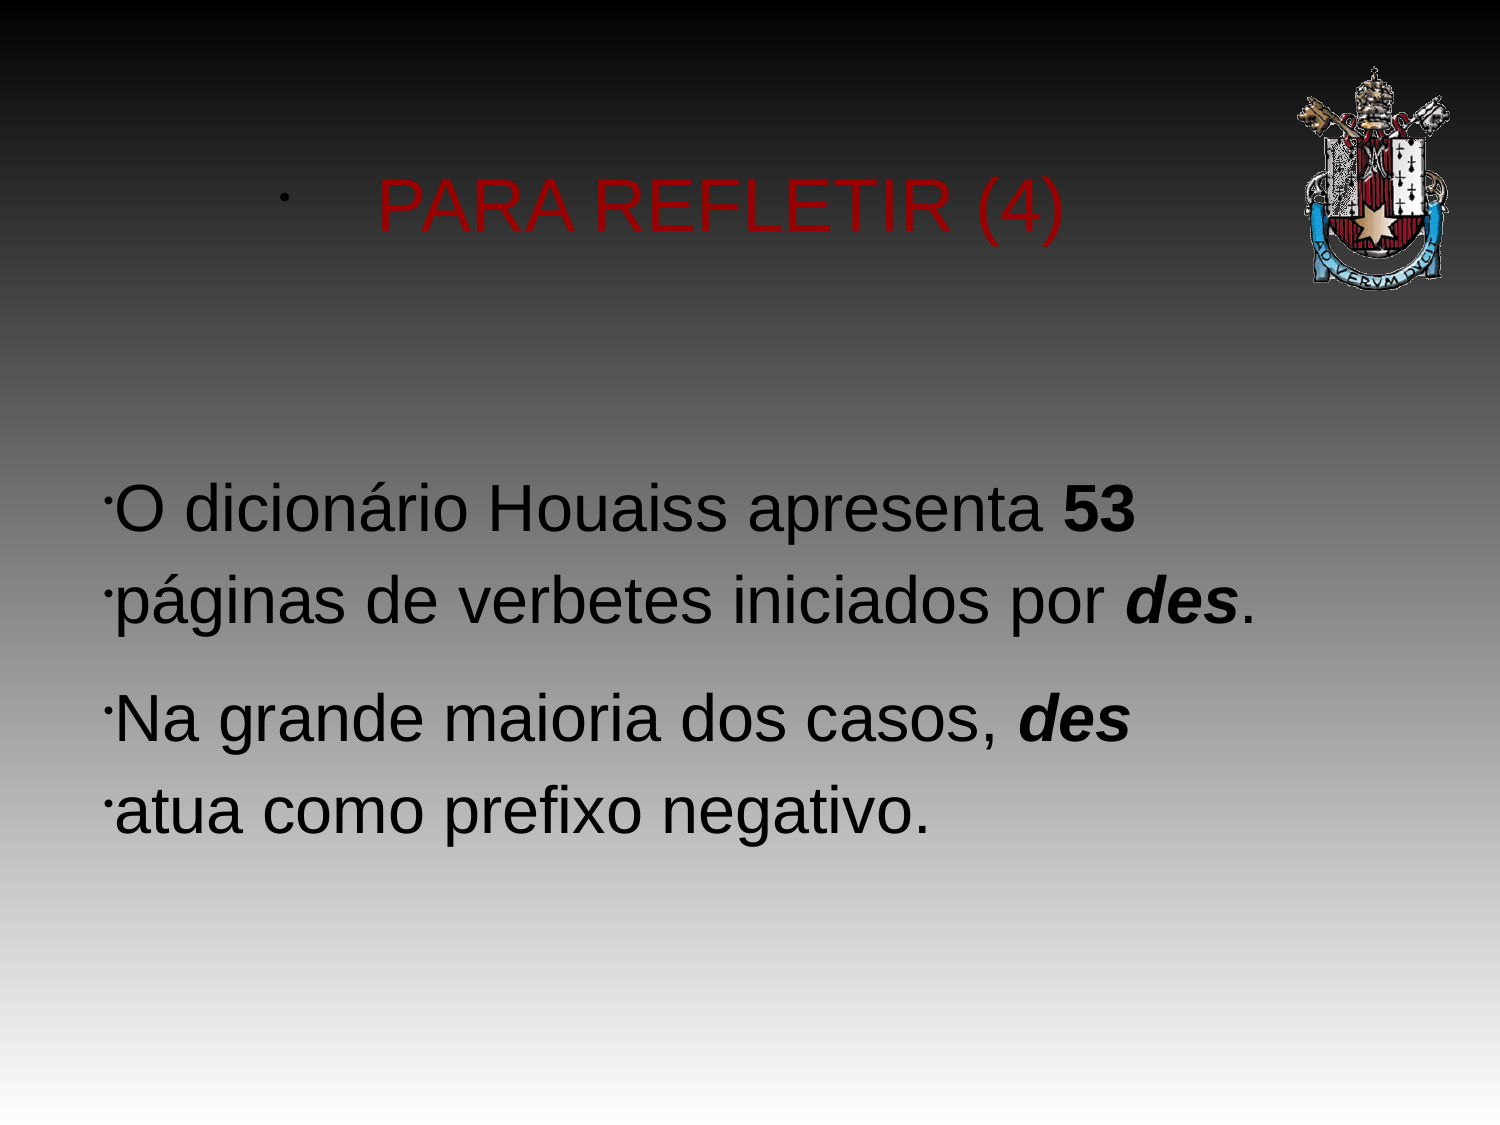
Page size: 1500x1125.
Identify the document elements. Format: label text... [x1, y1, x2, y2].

chart [1297, 66, 1450, 291]
list PARA REFLETIR (4) O dicionário Houaiss apresenta 53 páginas de verbetes iniciados por des. Na grande maioria dos casos, des atua como prefixo negativo. [29, 148, 1317, 1118]
